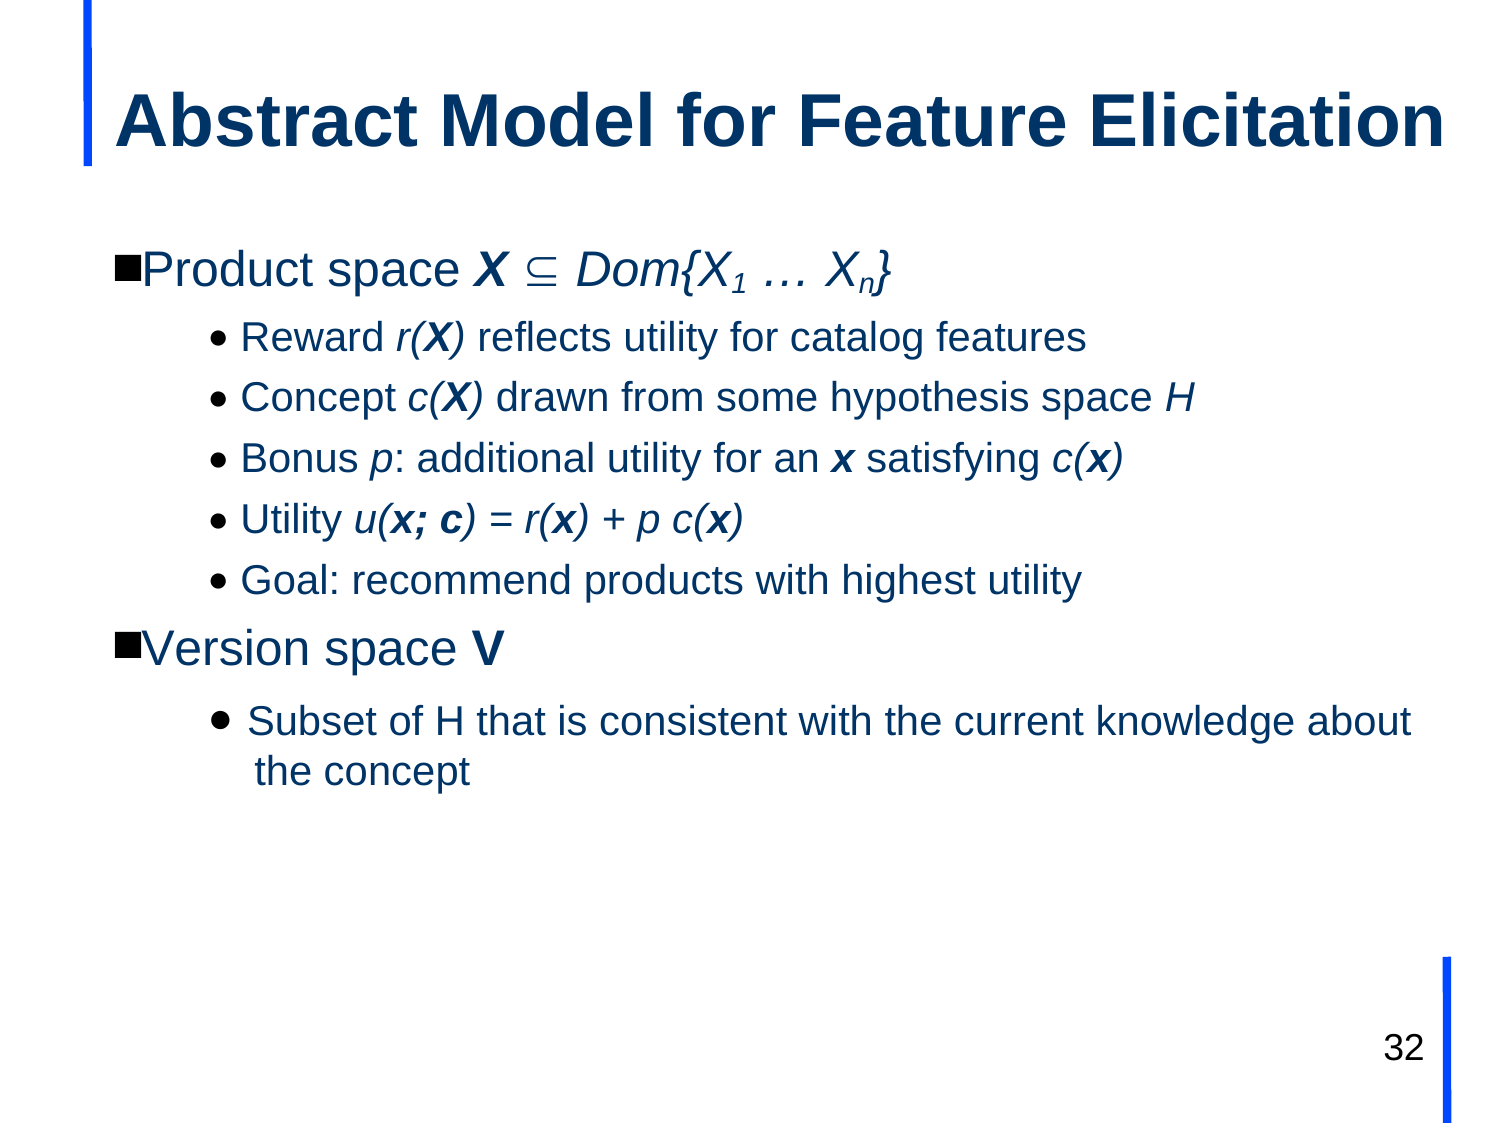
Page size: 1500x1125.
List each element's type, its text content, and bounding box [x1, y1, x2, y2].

list Product space X  Dom{X1 … Xn} Reward r(X) reflects utility for catalog features Concept c(X) drawn from some hypothesis space H Bonus p: additional utility for an x satisfying c(x) Utility u(x; c) = r(x) + p c(x) Goal: recommend products with highest utility Version space V Subset of H that is consistent with the current knowledge about the concept [99, 160, 1438, 988]
title Abstract Model for Feature Elicitation [99, 24, 1500, 213]
